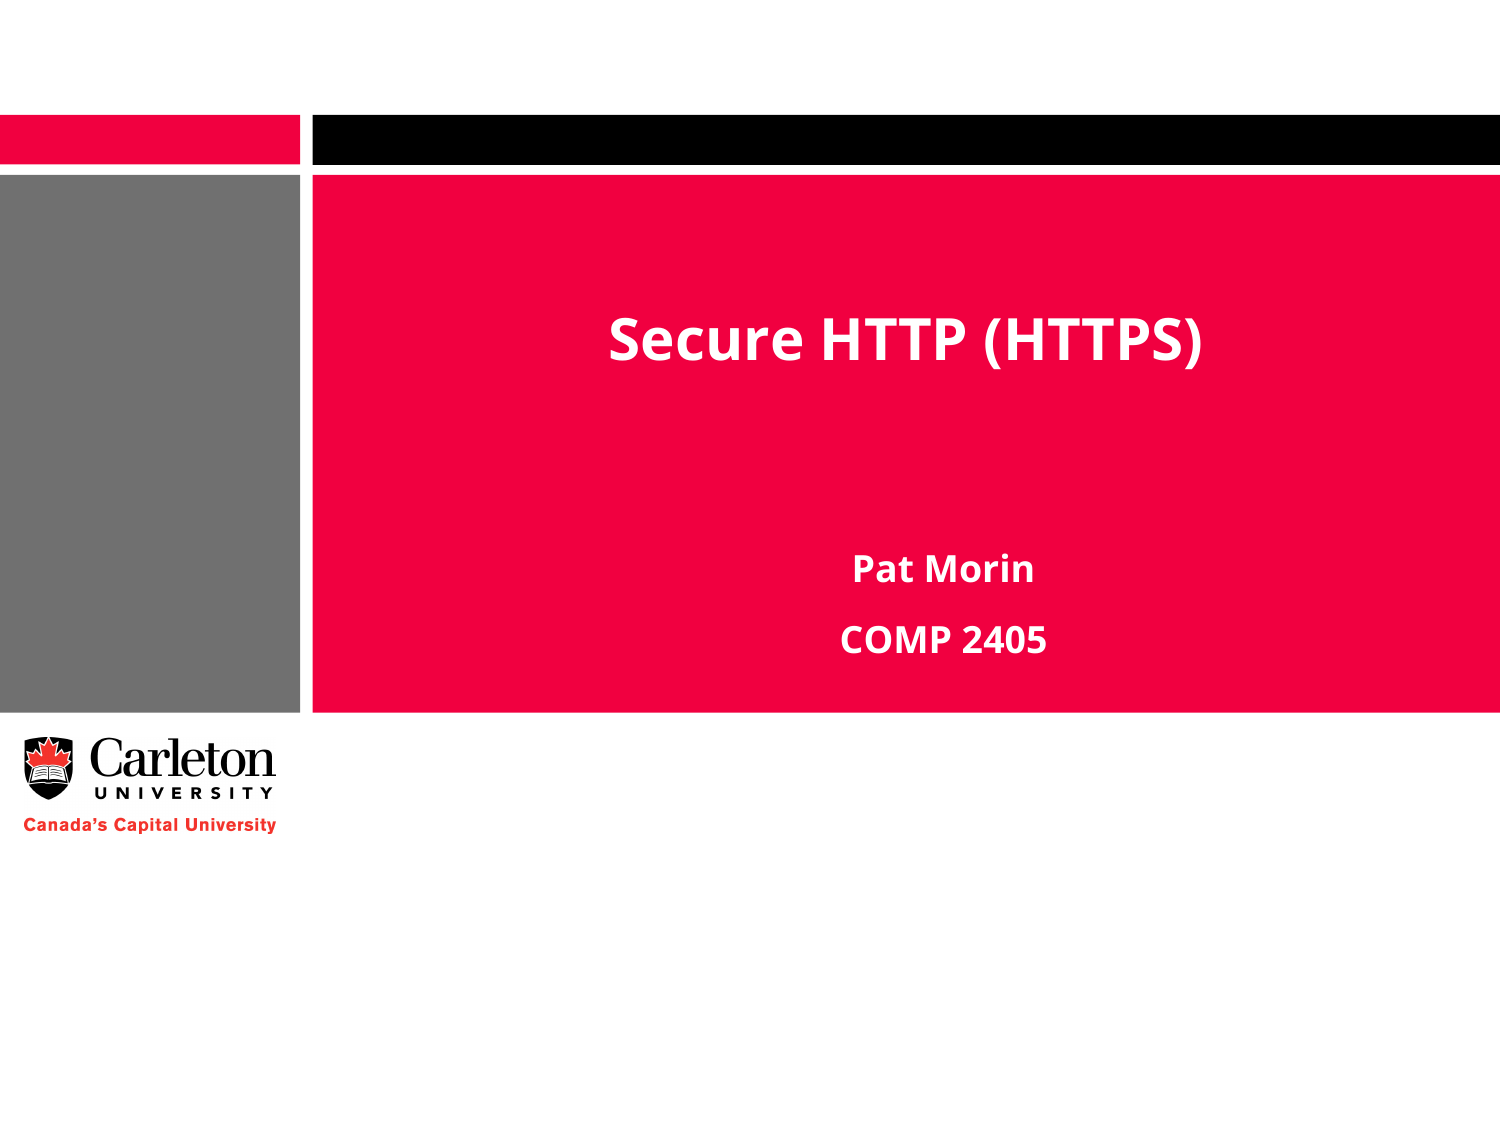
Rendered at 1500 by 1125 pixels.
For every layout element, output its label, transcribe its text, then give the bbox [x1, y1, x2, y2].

picture [24, 737, 276, 834]
title Secure HTTP (HTTPS) [312, 174, 1500, 501]
subtitle Pat Morin COMP 2405 [312, 524, 1500, 713]
